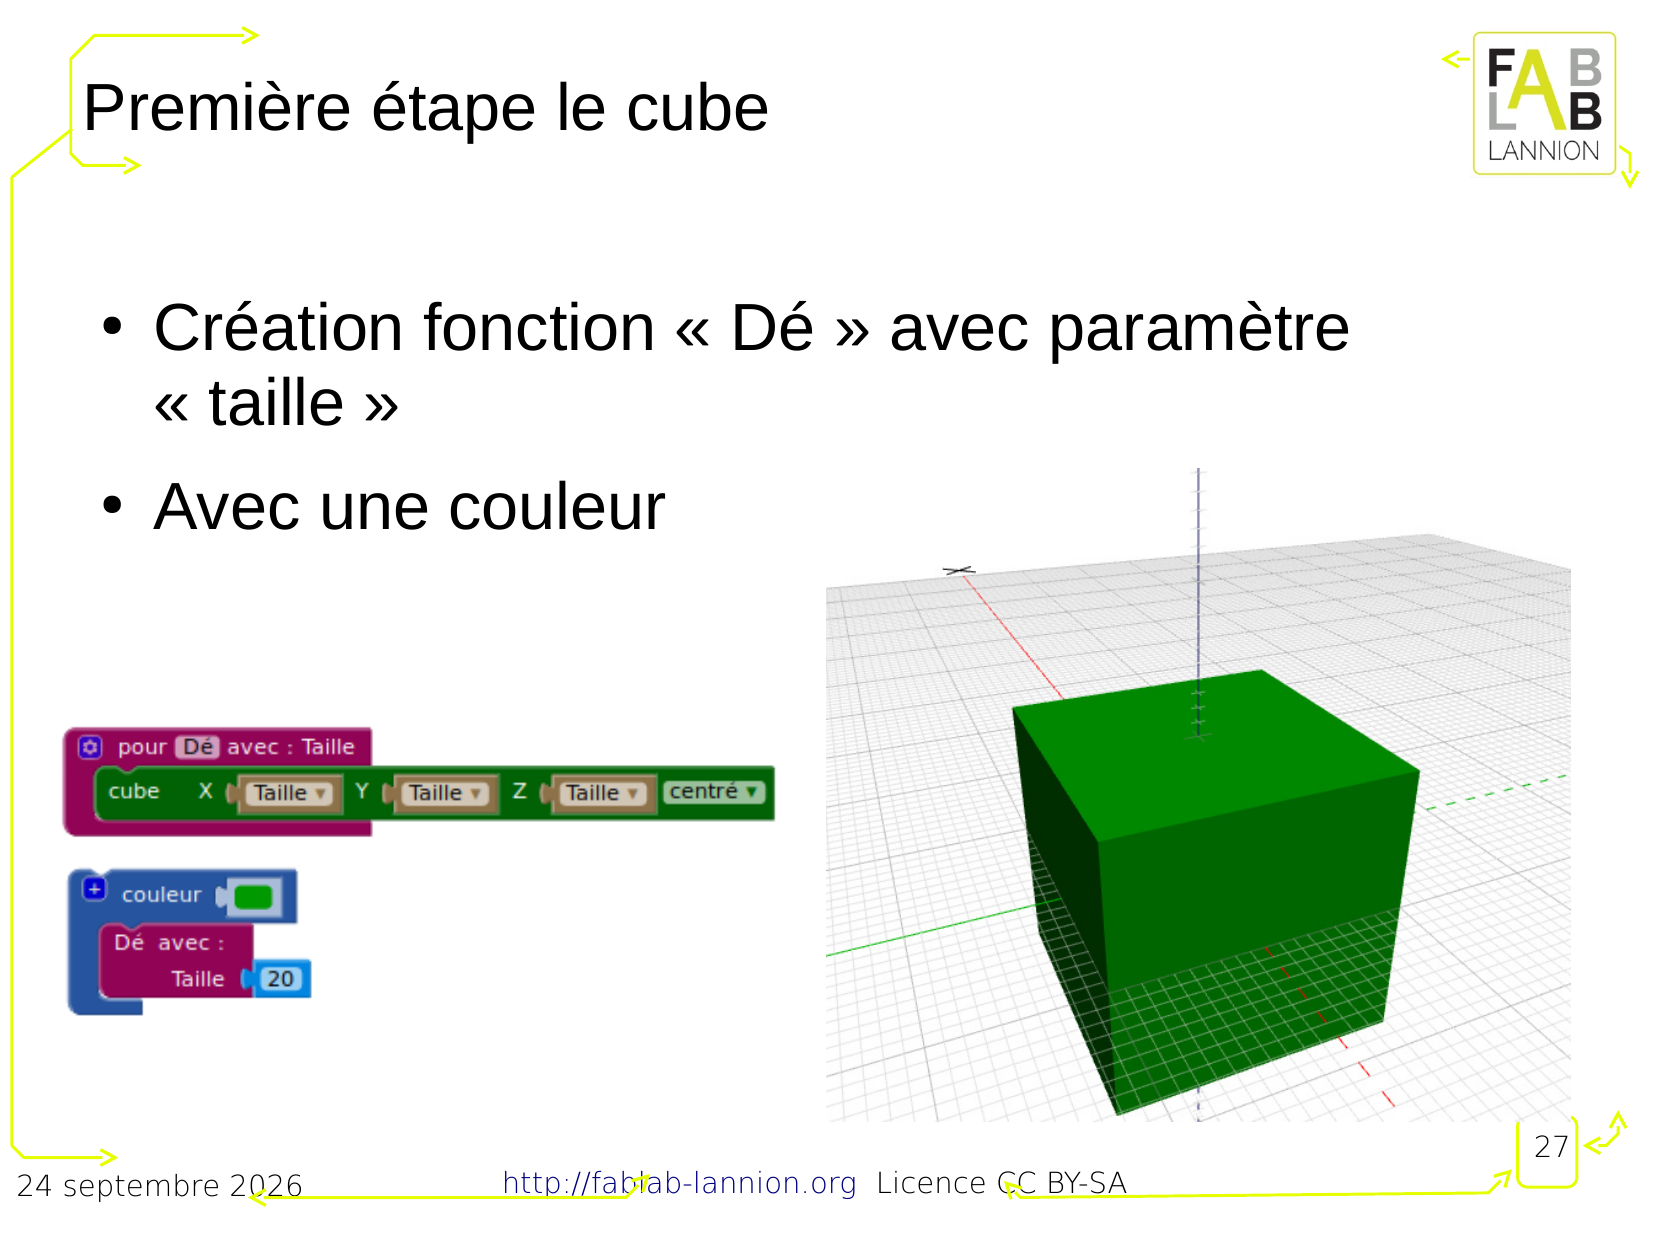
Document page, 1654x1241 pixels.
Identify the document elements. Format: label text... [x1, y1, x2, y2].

picture [826, 468, 1571, 1123]
title Première étape le cube [82, 49, 1441, 166]
list Création fonction « Dé » avec paramètre « taille » Avec une couleur [82, 290, 1571, 1010]
picture [57, 720, 804, 1029]
picture [1470, 29, 1619, 178]
